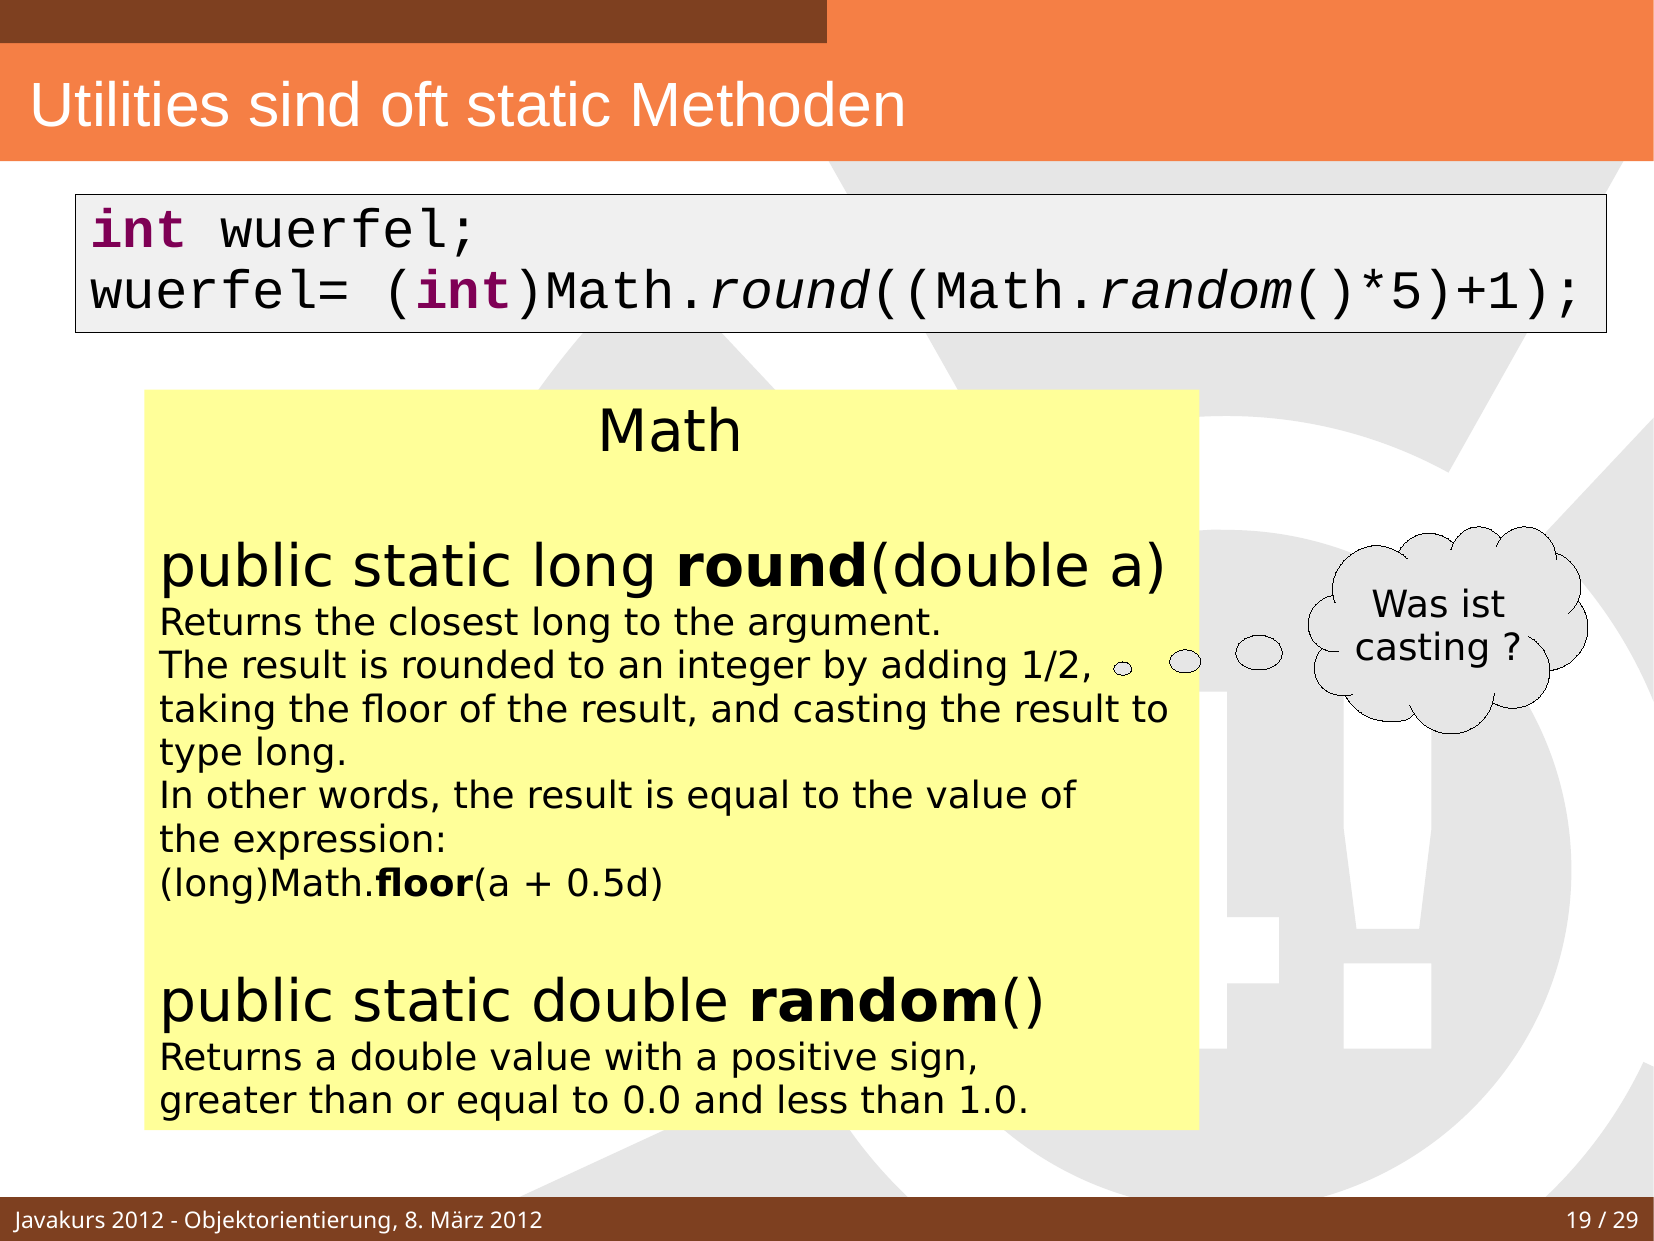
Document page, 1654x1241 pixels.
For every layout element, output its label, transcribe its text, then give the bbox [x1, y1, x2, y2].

text_box int wuerfel; wuerfel= (int)Math.round((Math.random()*5)+1); [75, 194, 1607, 333]
text_box Was ist casting ? [1169, 649, 1201, 673]
text_box Was ist casting ? [1308, 526, 1588, 734]
text_box Was ist casting ? [1235, 635, 1283, 670]
text_box Math public static long round(double a) Returns the closest long to the argument. The result is rounded to an integer by adding 1/2, taking the floor of the result, and casting the result to type long. In other words, the result is equal to the value of the expression: (long)Math.floor(a + 0.5d) public static double random() Returns a double value with a positive sign, greater than or equal to 0.0 and less than 1.0. [144, 389, 1200, 1131]
title Utilities sind oft static Methoden [29, 67, 1595, 143]
